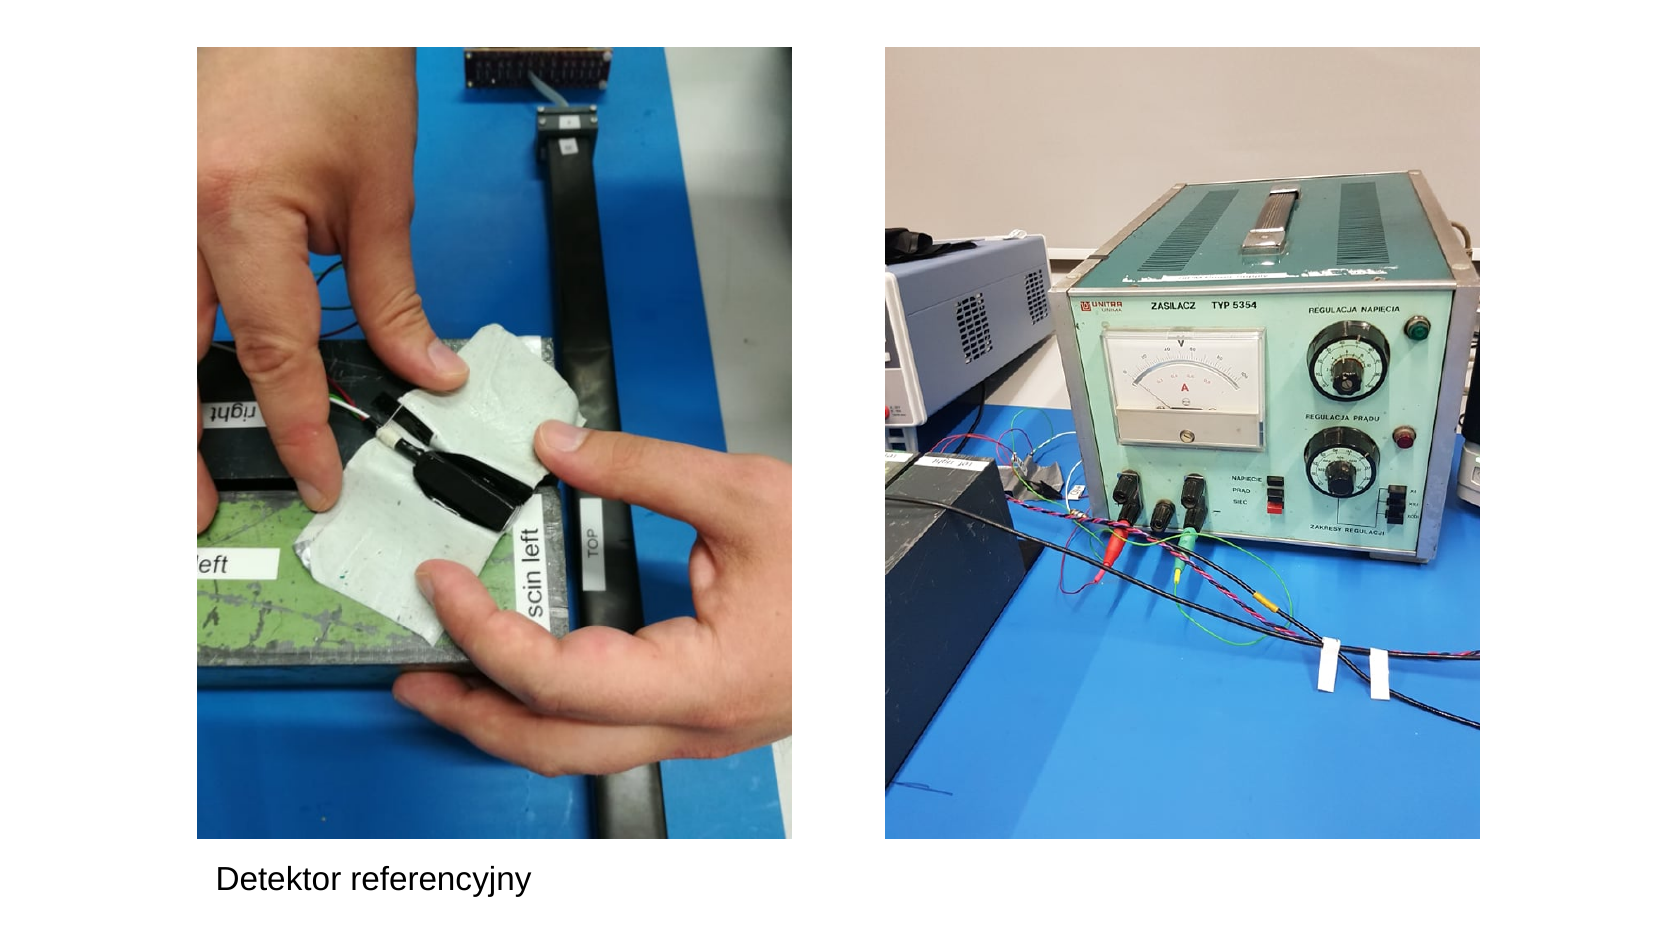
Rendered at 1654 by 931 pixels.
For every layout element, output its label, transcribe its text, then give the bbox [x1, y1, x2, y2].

text_box Detektor referencyjny [200, 852, 587, 910]
picture [885, 47, 1480, 839]
picture [197, 47, 792, 839]
